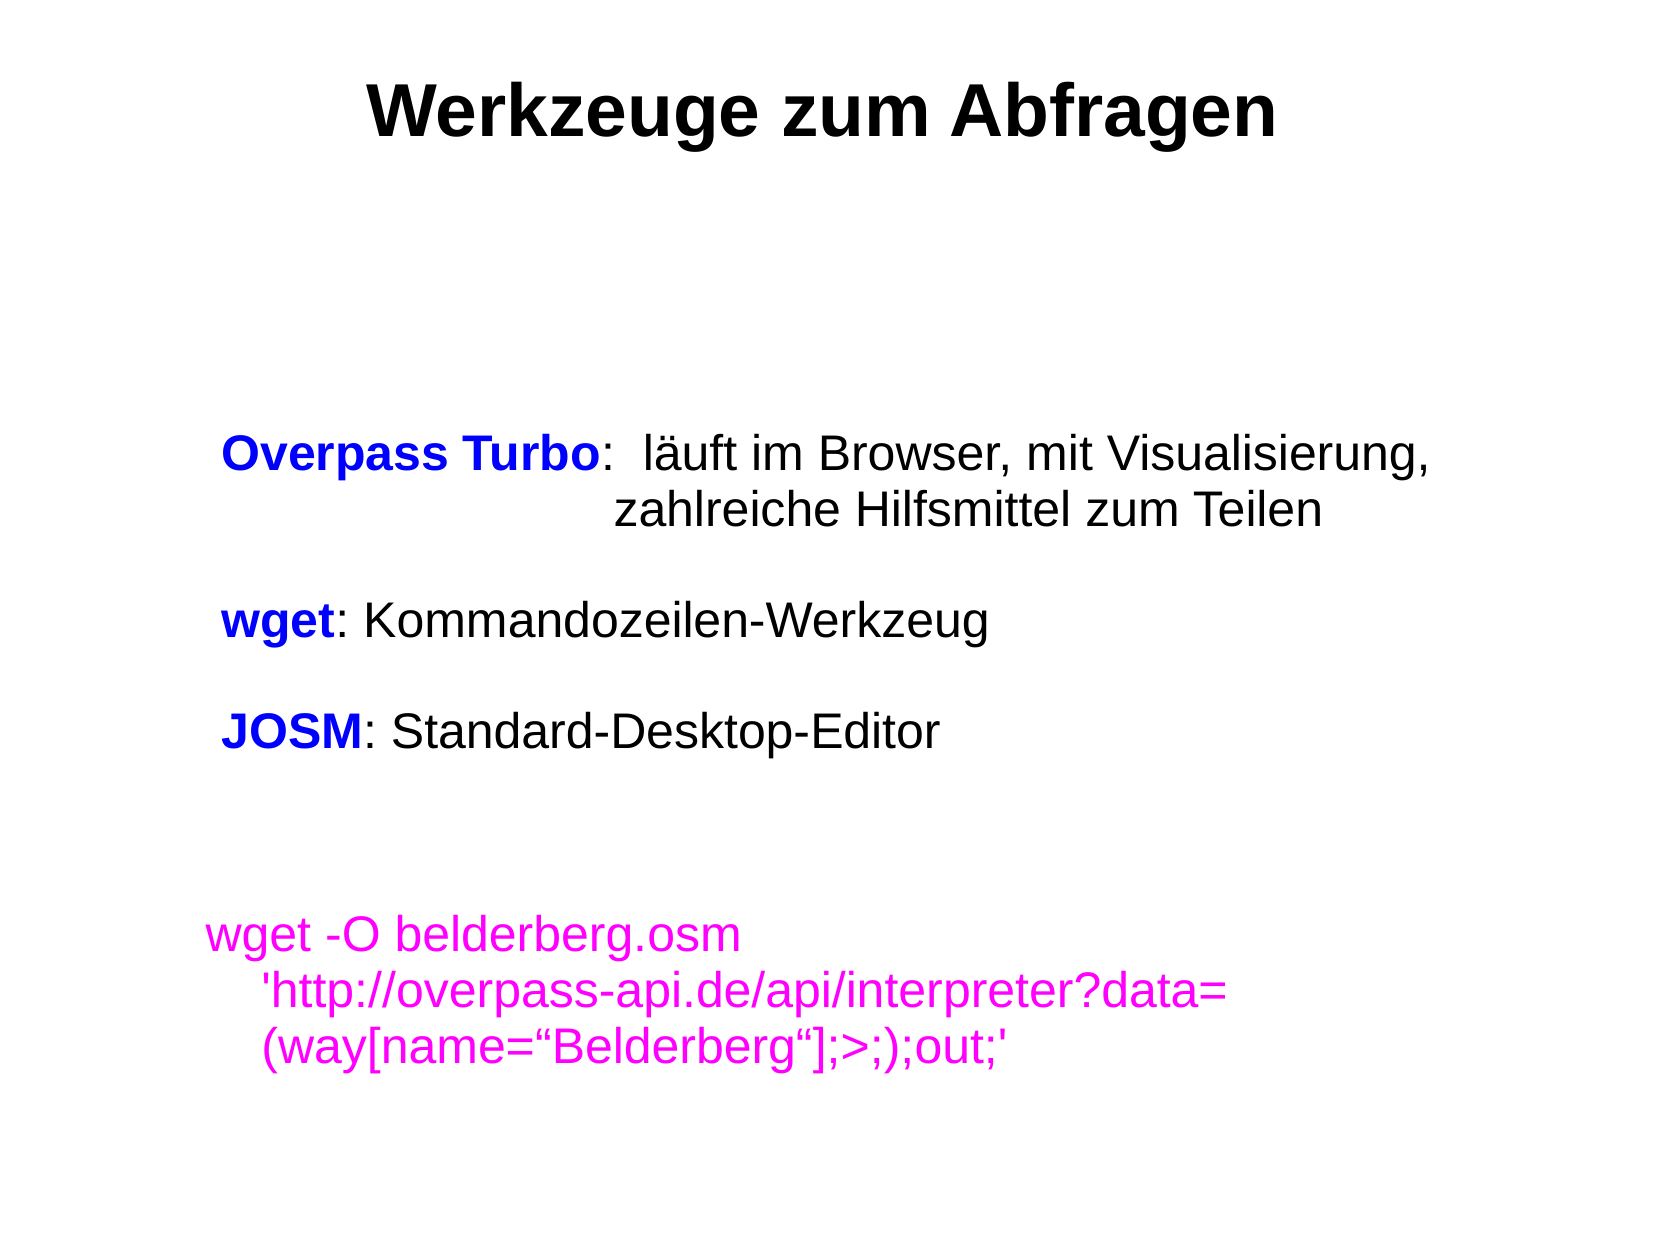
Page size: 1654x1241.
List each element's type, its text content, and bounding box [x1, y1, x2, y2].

text_box Werkzeuge zum Abfragen [351, 61, 1294, 160]
text_box wget -O belderberg.osm 'http://overpass-api.de/api/interpreter?data= (way[name=“Belderberg“];>;);out;' [190, 898, 1444, 1137]
text_box Overpass Turbo: läuft im Browser, mit Visualisierung, zahlreiche Hilfsmittel zum Teilen wget: Kommandozeilen-Werkzeug JOSM: Standard-Desktop-Editor [206, 417, 1447, 767]
